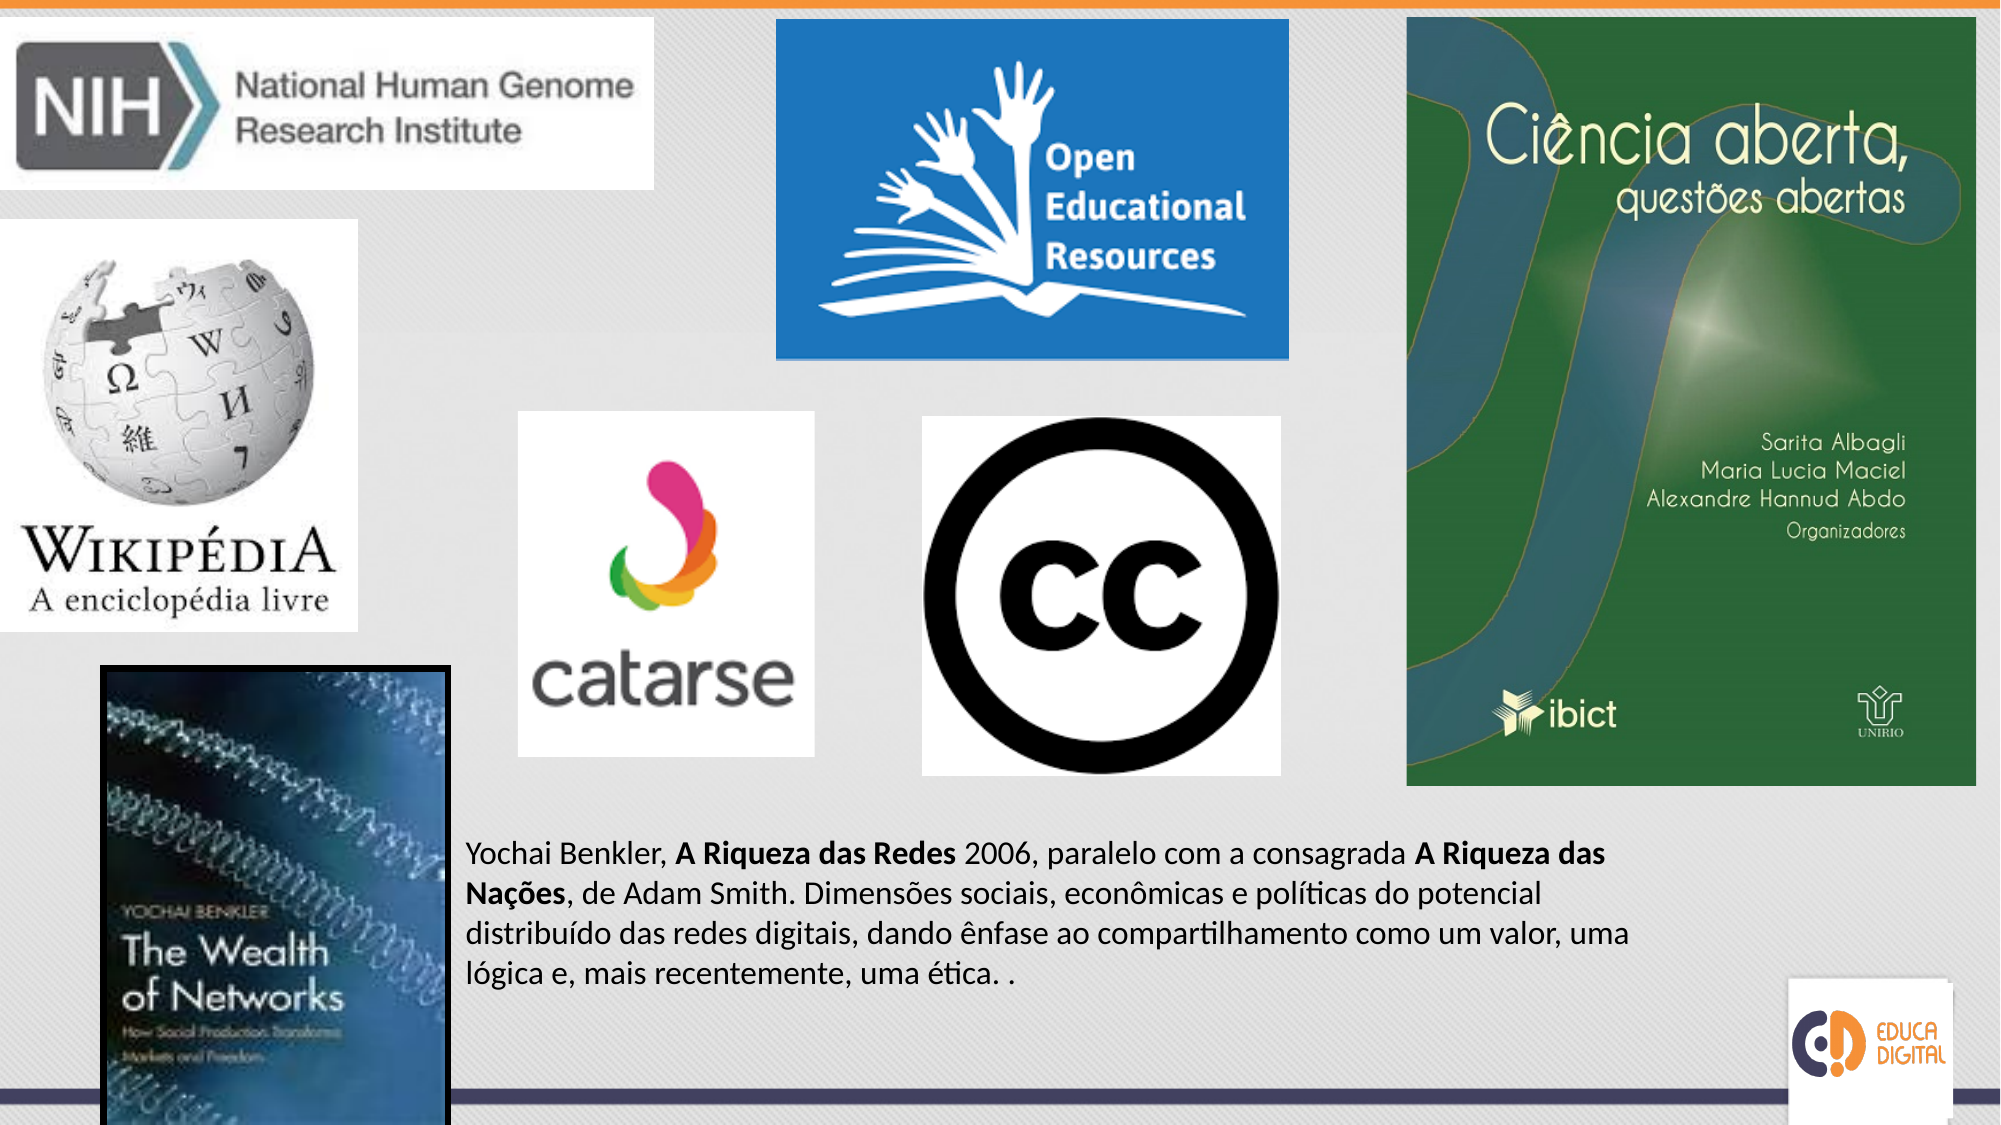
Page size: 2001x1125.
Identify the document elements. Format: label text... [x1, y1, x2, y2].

picture [106, 671, 445, 1125]
text_box [1792, 1115, 1954, 1119]
text_box Yochai Benkler, A Riqueza das Redes 2006, paralelo com a consagrada A Riqueza das Nações, de Adam Smith. Dimensões sociais, econômicas e políticas do potencial distribuído das redes digitais, dando ênfase ao compartilhamento como um valor, uma lógica e, mais recentemente, uma ética. . [451, 741, 1715, 1002]
picture [0, 0, 2001, 1125]
